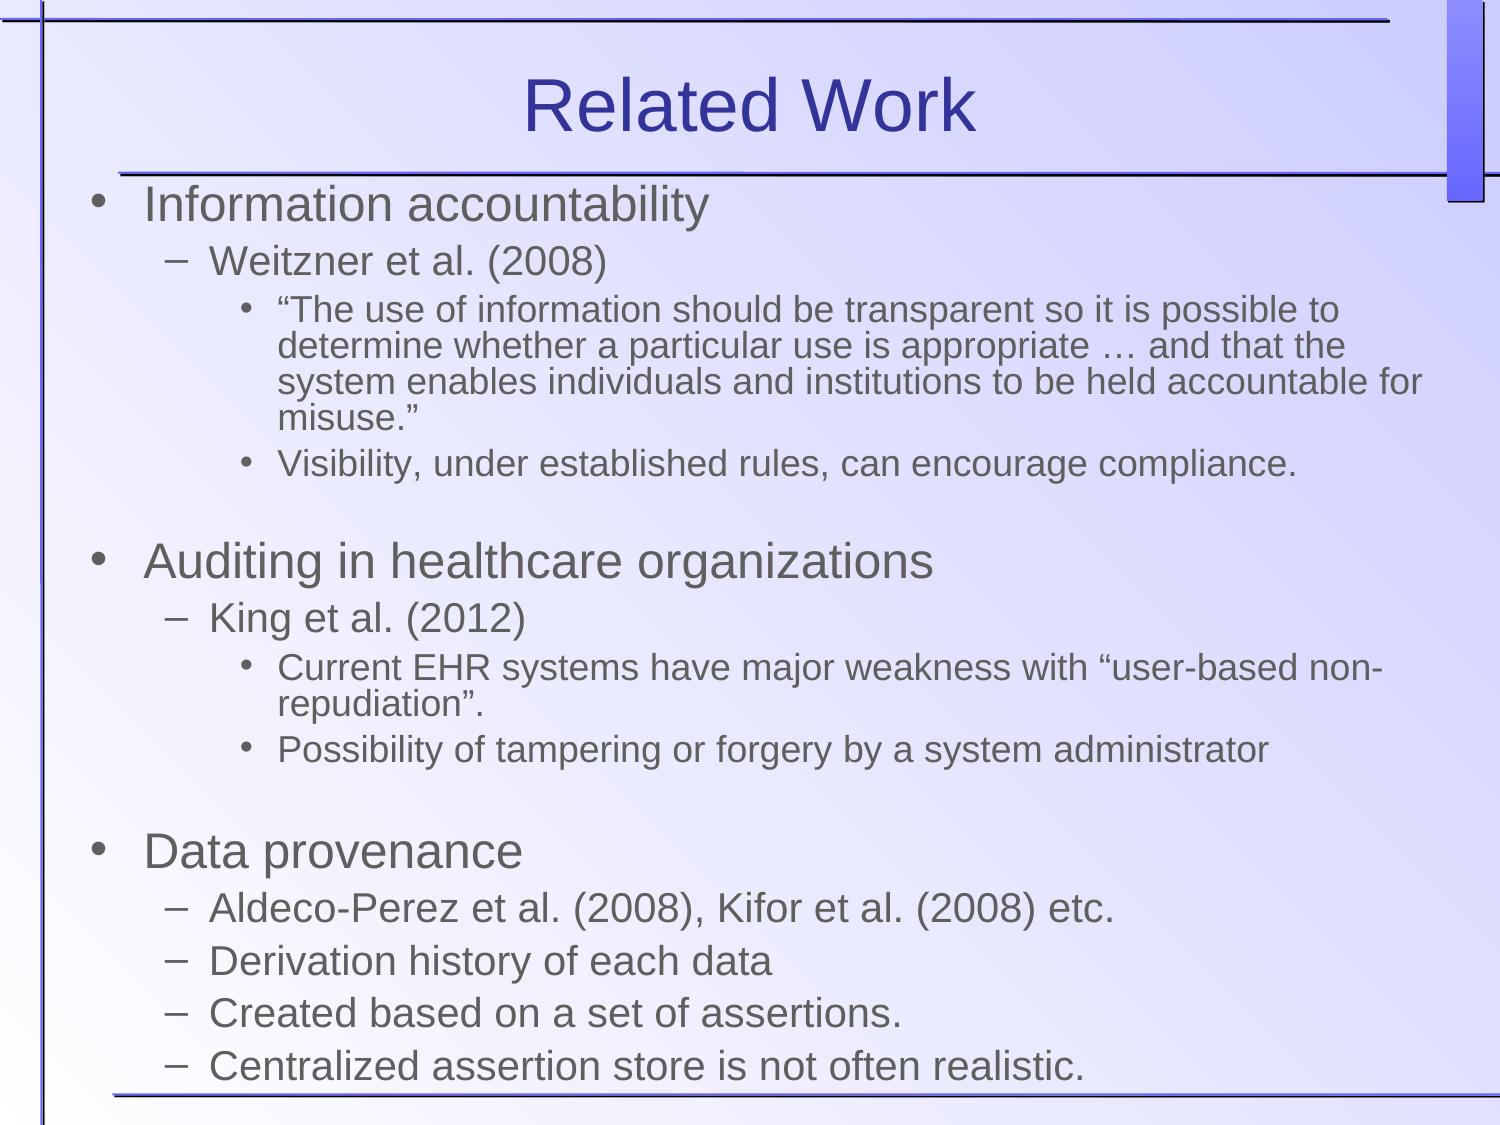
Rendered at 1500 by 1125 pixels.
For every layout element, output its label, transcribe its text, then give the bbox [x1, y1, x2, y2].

title Related Work [75, 7, 1426, 174]
list Information accountability Weitzner et al. (2008) “The use of information should be transparent so it is possible to determine whether a particular use is appropriate … and that the system enables individuals and institutions to be held accountable for misuse.” Visibility, under established rules, can encourage compliance. Auditing in healthcare organizations King et al. (2012) Current EHR systems have major weakness with “user-based non-repudiation”. Possibility of tampering or forgery by a system administrator Data provenance Aldeco-Perez et al. (2008), Kifor et al. (2008) etc. Derivation history of each data Created based on a set of assertions. Centralized assertion store is not often realistic. [74, 174, 1459, 1125]
